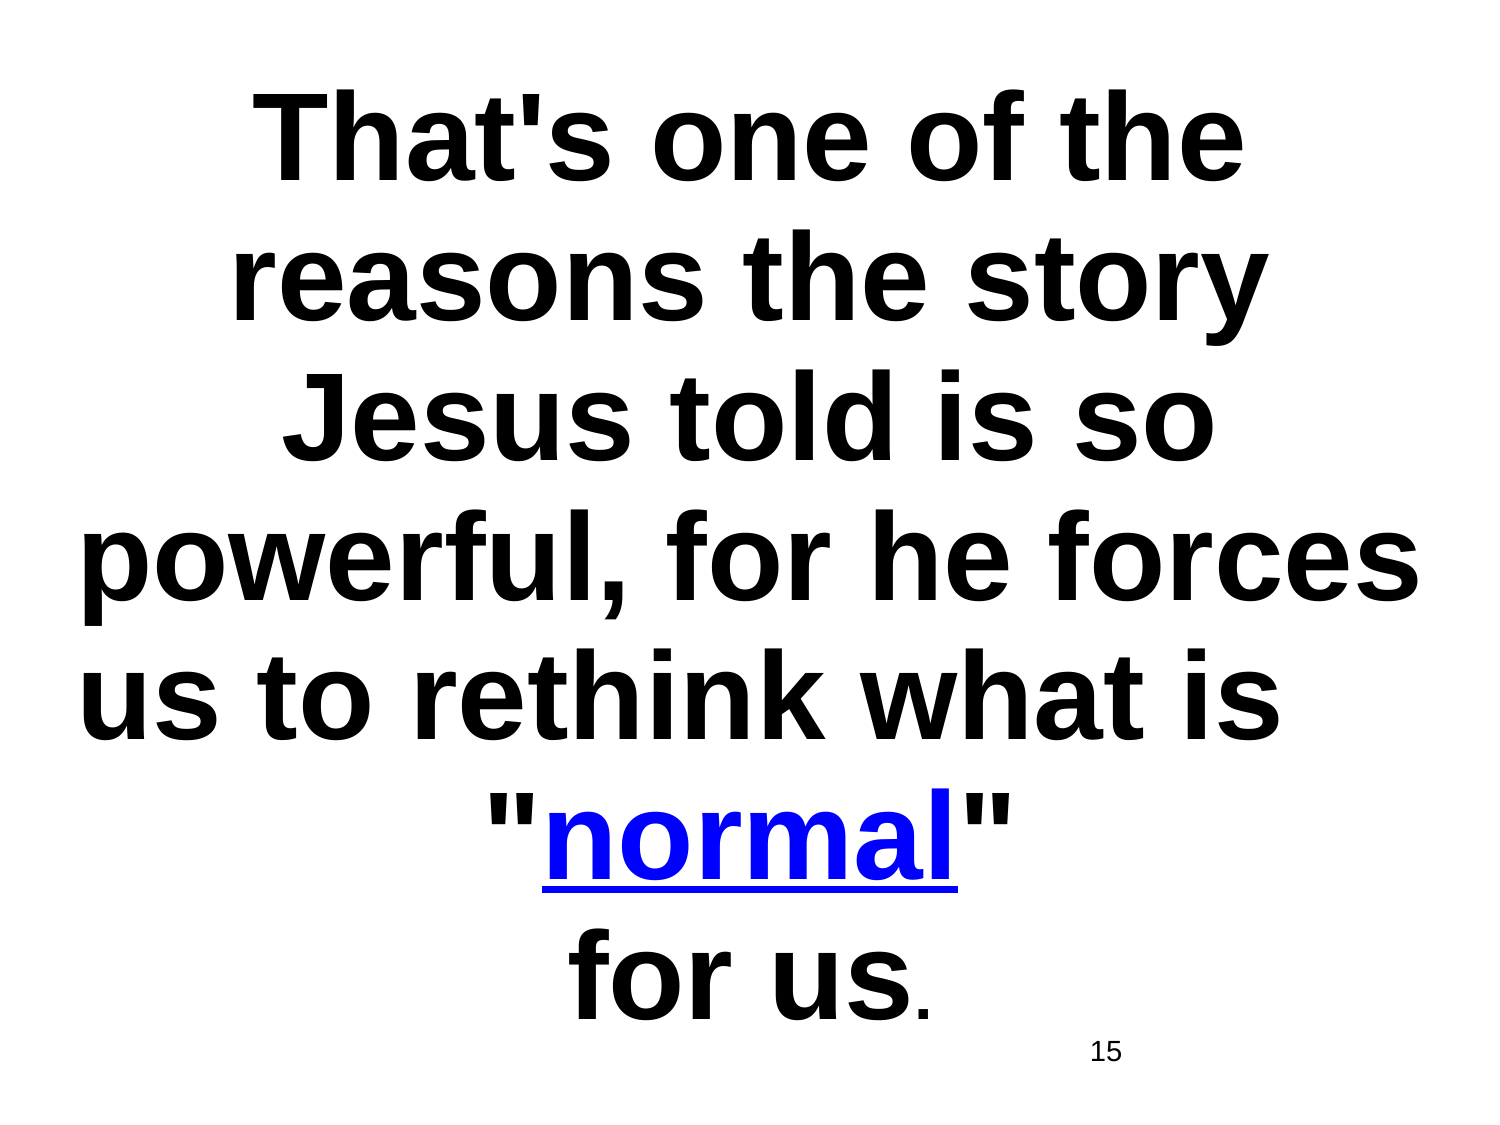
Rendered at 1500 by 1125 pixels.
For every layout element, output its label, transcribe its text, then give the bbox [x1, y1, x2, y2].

text_box That's one of the reasons the story Jesus told is so powerful, for he forces us to rethink what is "normal" for us. [45, 60, 1456, 1054]
